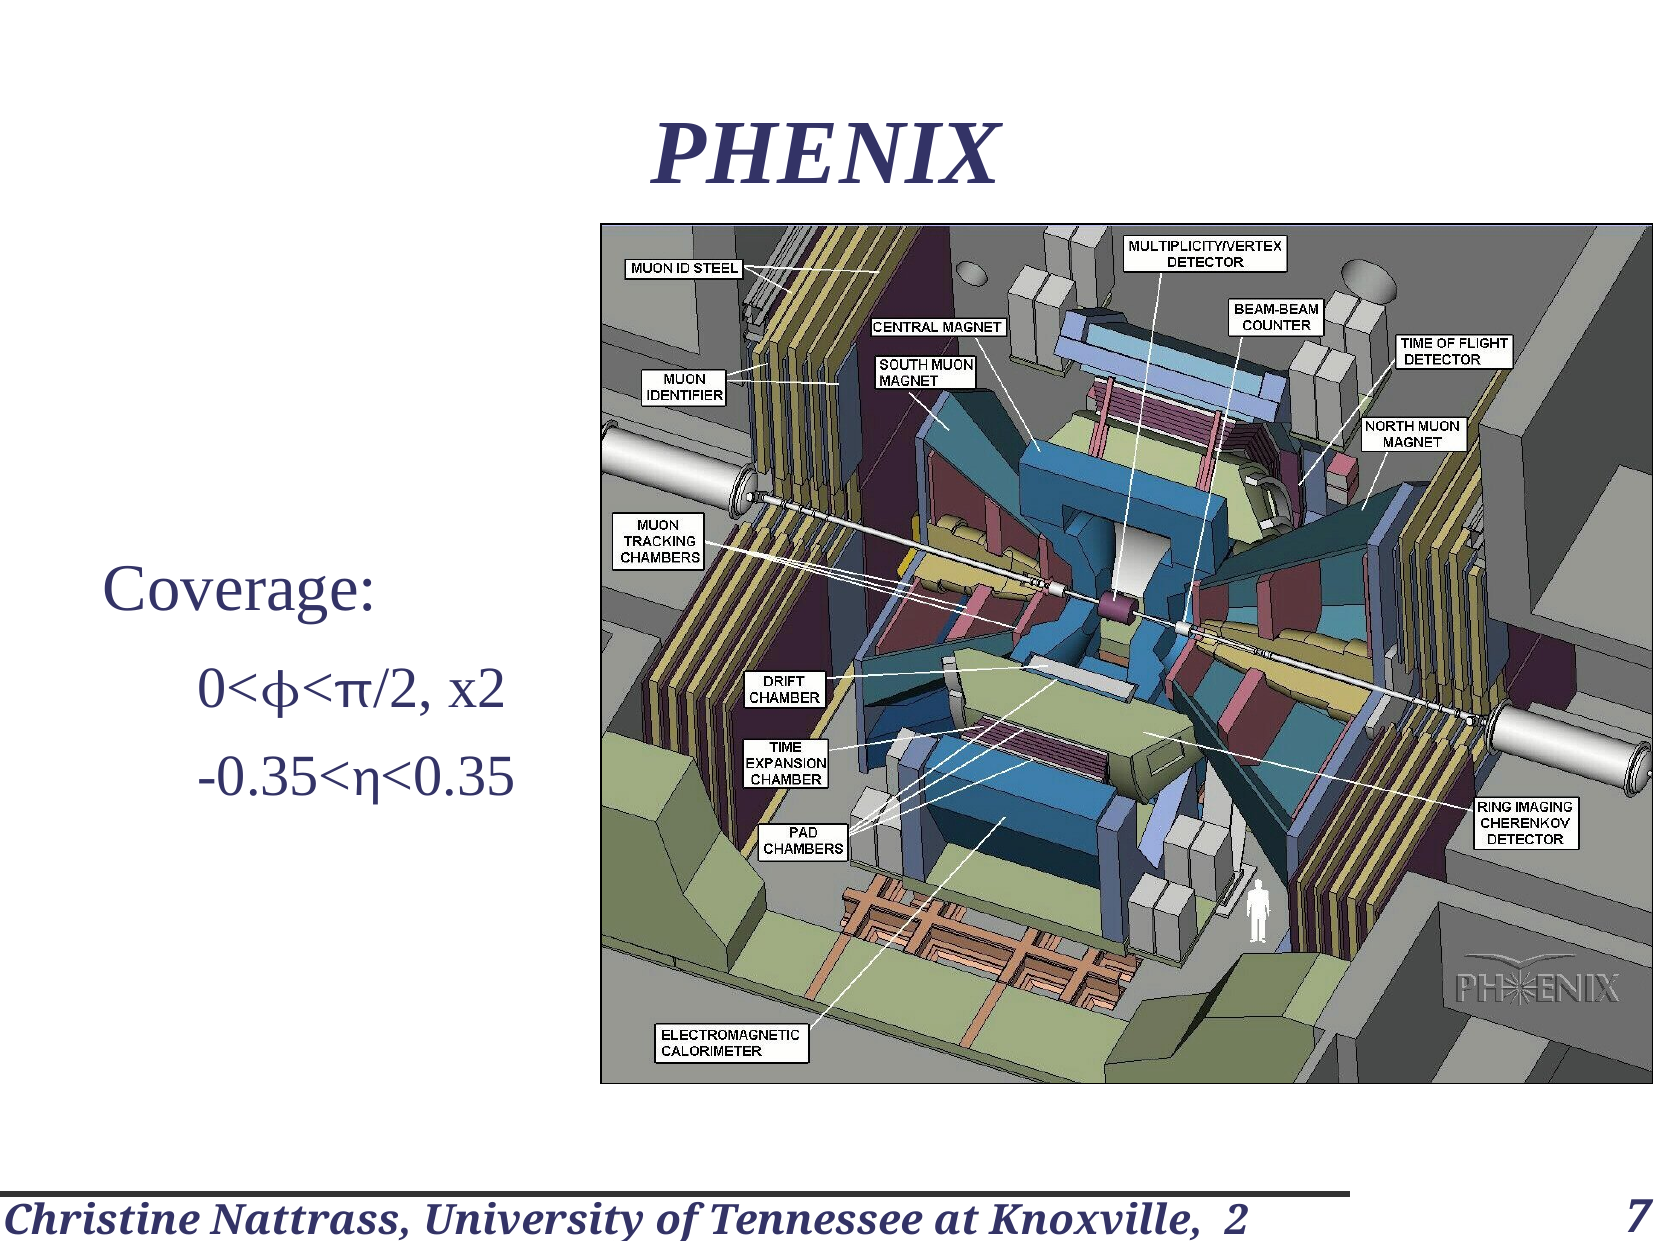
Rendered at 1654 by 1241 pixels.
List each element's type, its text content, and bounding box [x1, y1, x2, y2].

list Coverage: 0<</2, x2 -0.35<<0.35 [102, 551, 638, 848]
title PHENIX [82, 49, 1571, 257]
picture [601, 224, 1652, 1083]
